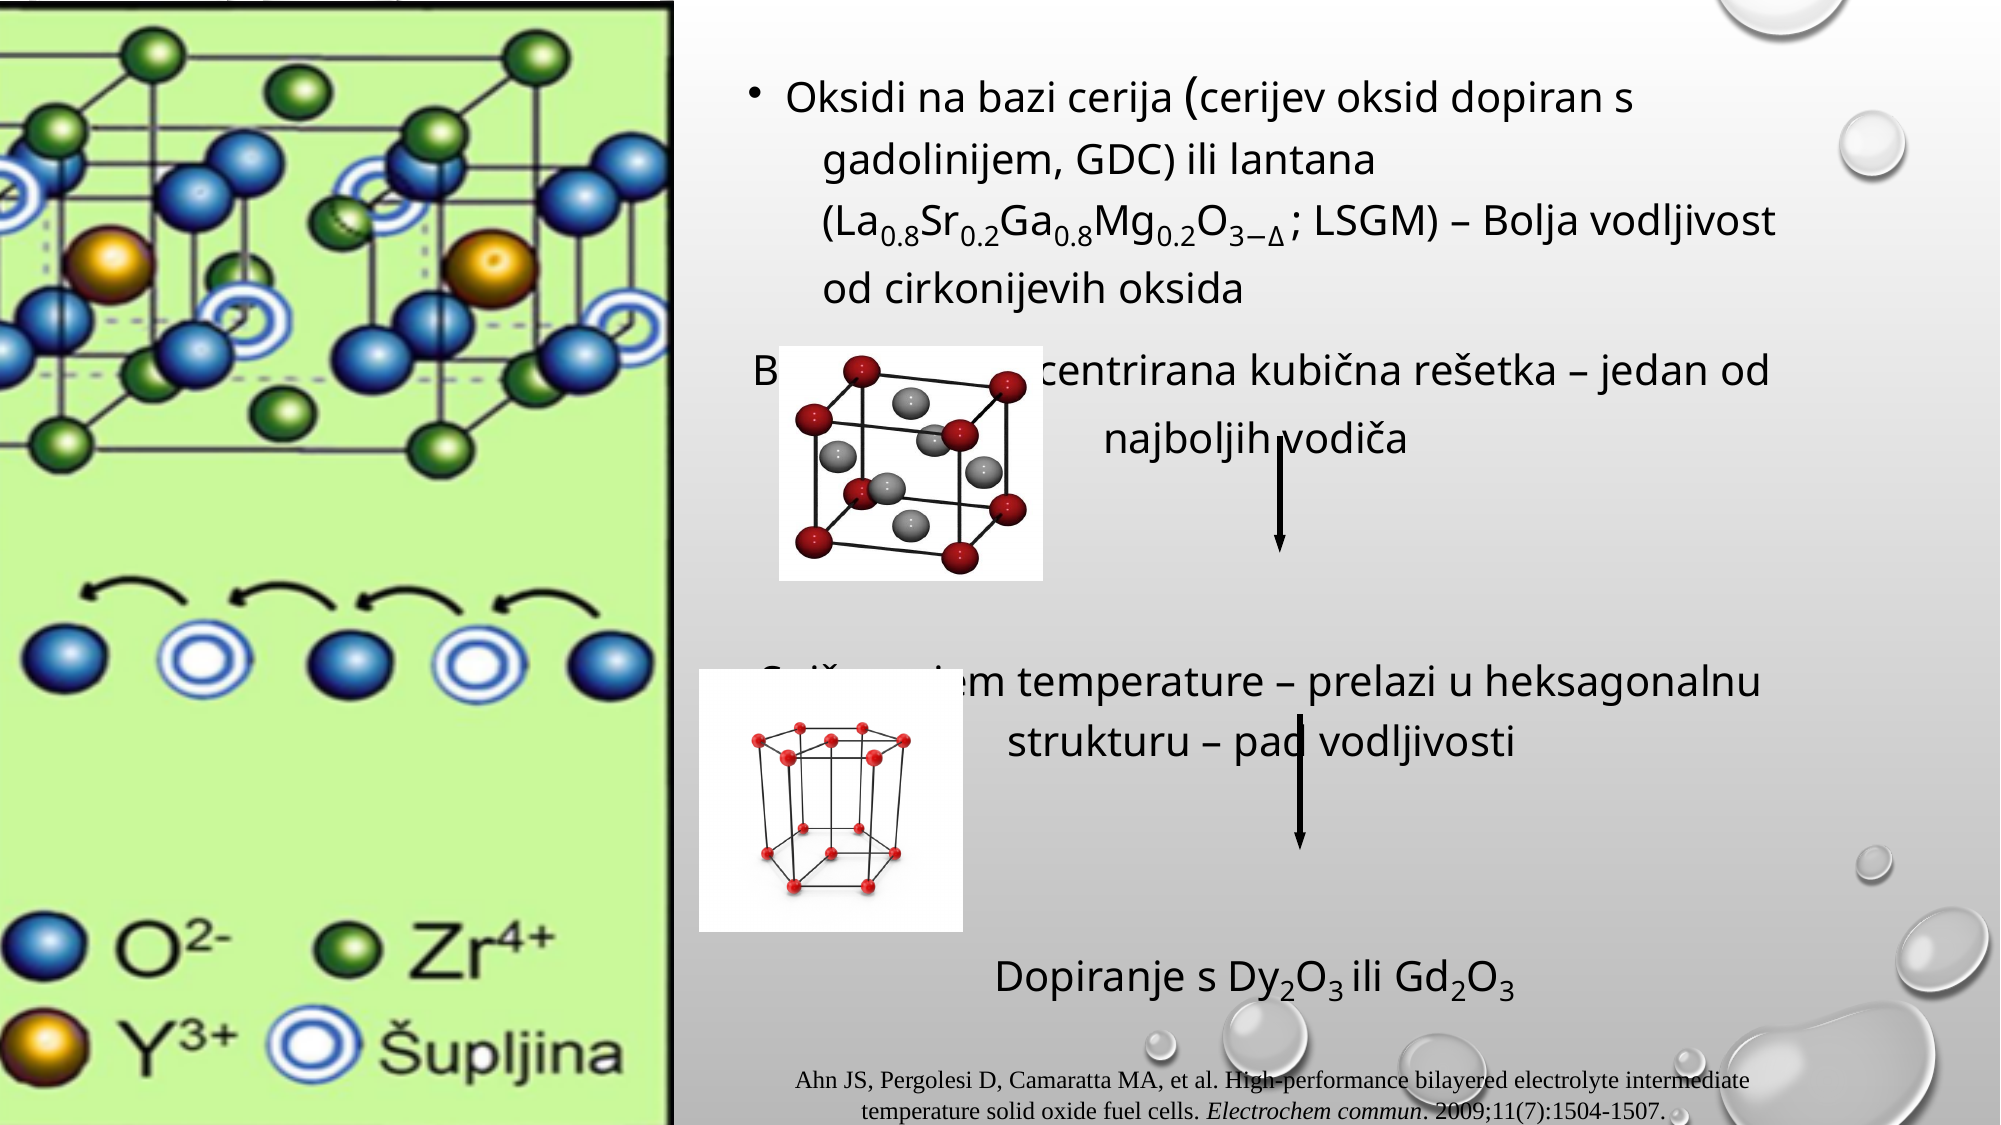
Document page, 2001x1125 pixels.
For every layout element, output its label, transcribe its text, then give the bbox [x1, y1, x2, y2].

picture [779, 346, 1043, 581]
text_box Ahn JS, Pergolesi D, Camaratta MA, et al. High-performance bilayered electrolyte intermediate temperature solid oxide fuel cells. Electrochem commun. 2009;11(7):1504-1507. [779, 1055, 1780, 1125]
list Oksidi na bazi cerija (cerijev oksid dopiran s gadolinijem, GDC) ili lantana (La0.8Sr0.2Ga0.8Mg0.2O3−Δ ; LSGM) – Bolja vodljivost od cirkonijevih oksida Bi2O3 – plošno centrirana kubična rešetka – jedan od najboljih vodiča Snižavanjem temperature – prelazi u heksagonalnu strukturu – pad vodljivosti Dopiranje s Dy2O3 ili Gd2O3 [732, 42, 1828, 1063]
picture [0, 0, 2000, 1125]
